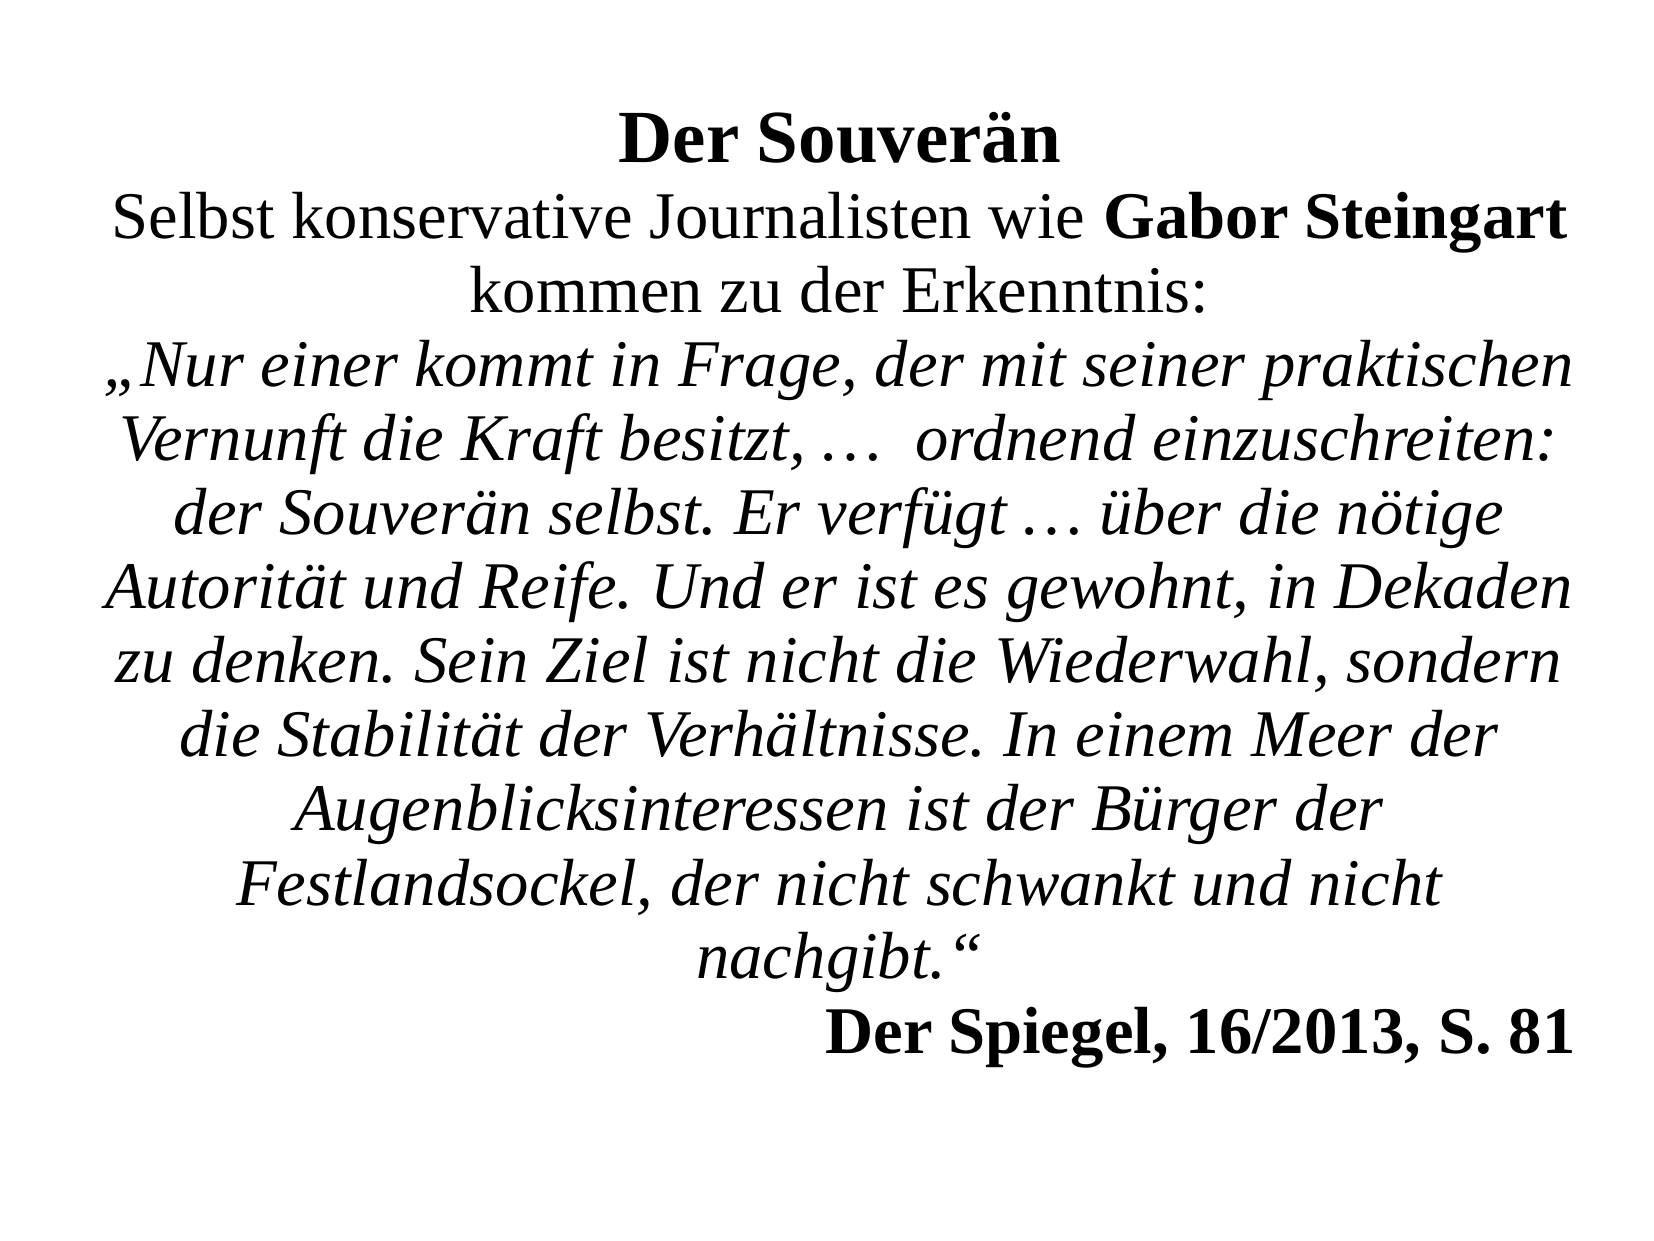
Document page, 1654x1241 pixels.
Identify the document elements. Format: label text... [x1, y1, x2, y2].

text_box Der Souverän Selbst konservative Journalisten wie Gabor Steingart kommen zu der Erkenntnis: „Nur einer kommt in Frage, der mit seiner praktischen Vernunft die Kraft besitzt, … ordnend einzuschreiten: der Souverän selbst. Er verfügt … über die nötige Autorität und Reife. Und er ist es gewohnt, in Dekaden zu denken. Sein Ziel ist nicht die Wiederwahl, sondern die Stabilität der Verhältnisse. In einem Meer der Augenblicksinteressen ist der Bürger der Festlandsockel, der nicht schwankt und nicht nachgibt.“ Der Spiegel, 16/2013, S. 81 [88, 88, 1595, 1076]
